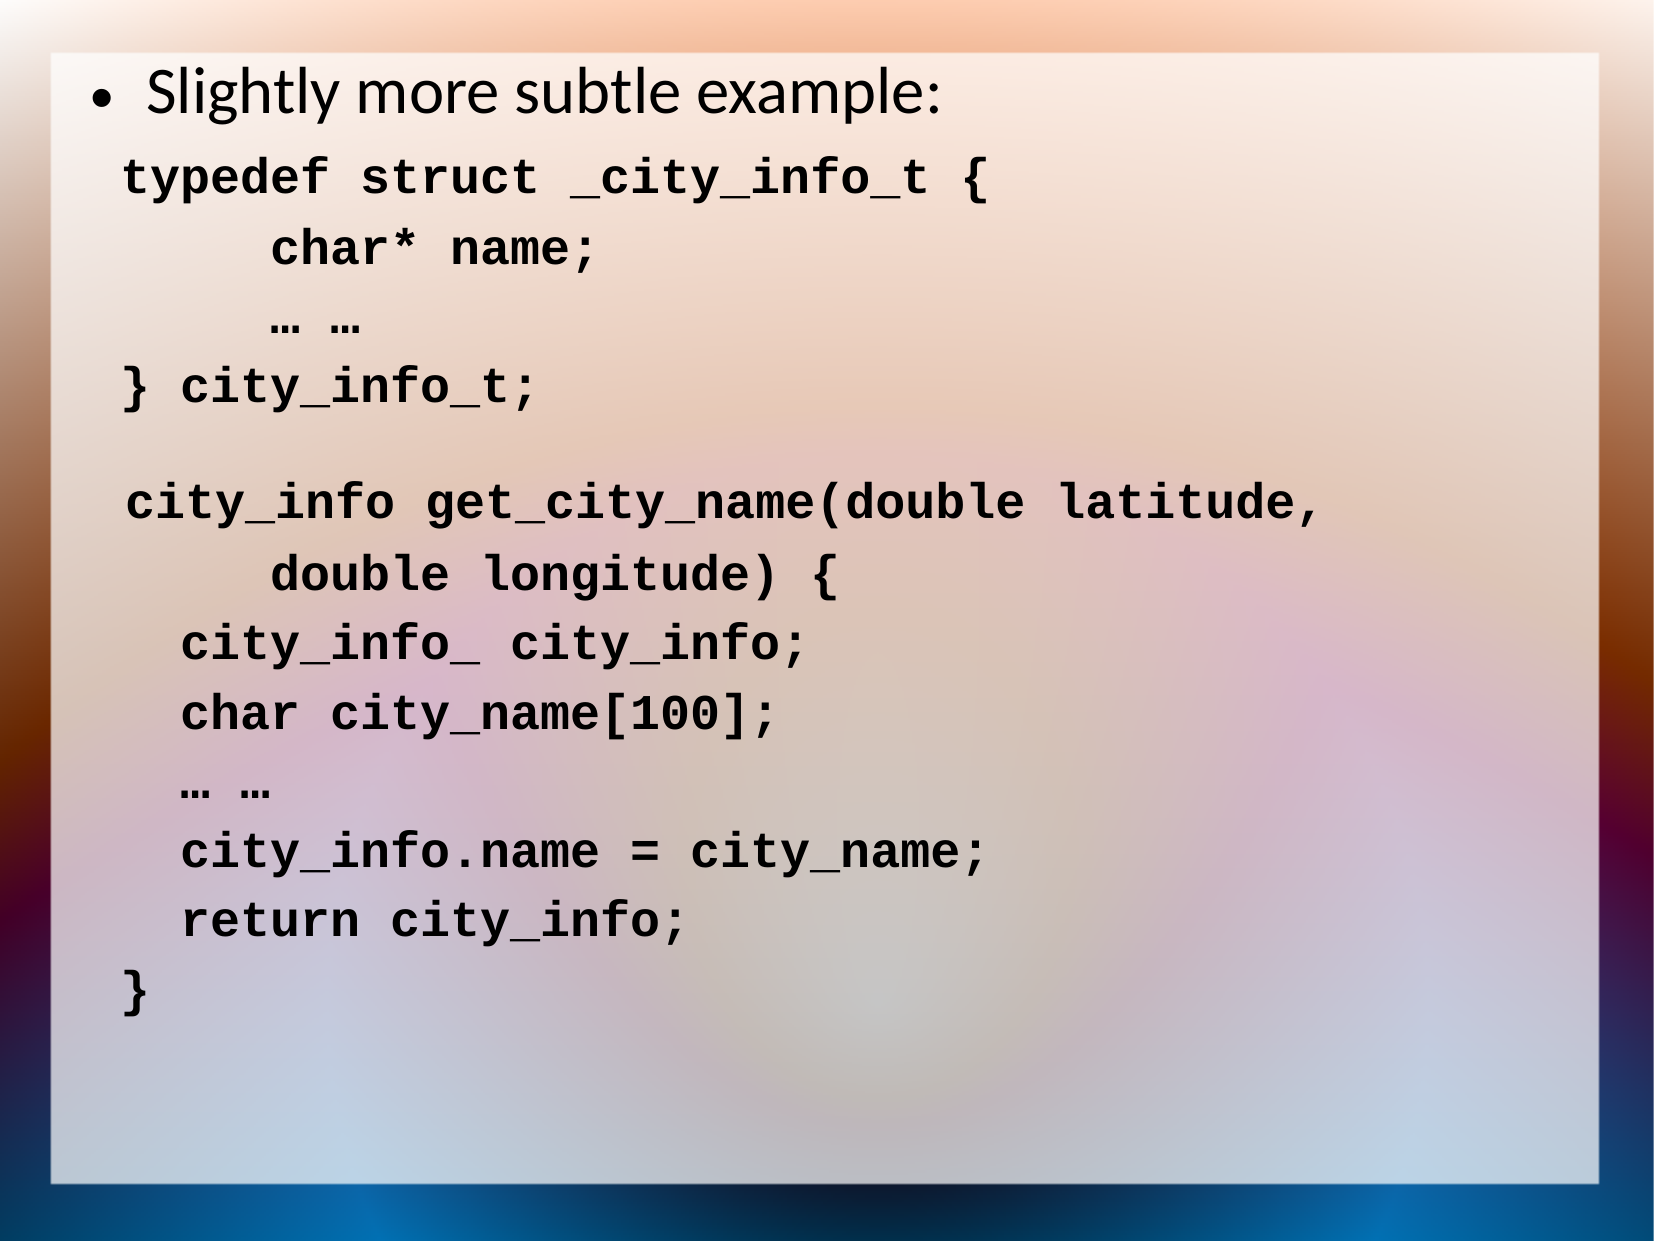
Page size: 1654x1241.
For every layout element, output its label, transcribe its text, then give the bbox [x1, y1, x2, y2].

text_box Slightly more subtle example: typedef struct _city_info_t { char* name; … … } city_info_t; city_info get_city_name(double latitude, double longitude) { city_info_ city_info; char city_name[100]; … … city_info.name = city_name; return city_info; } [75, 56, 1654, 1201]
picture [0, 0, 1654, 1241]
